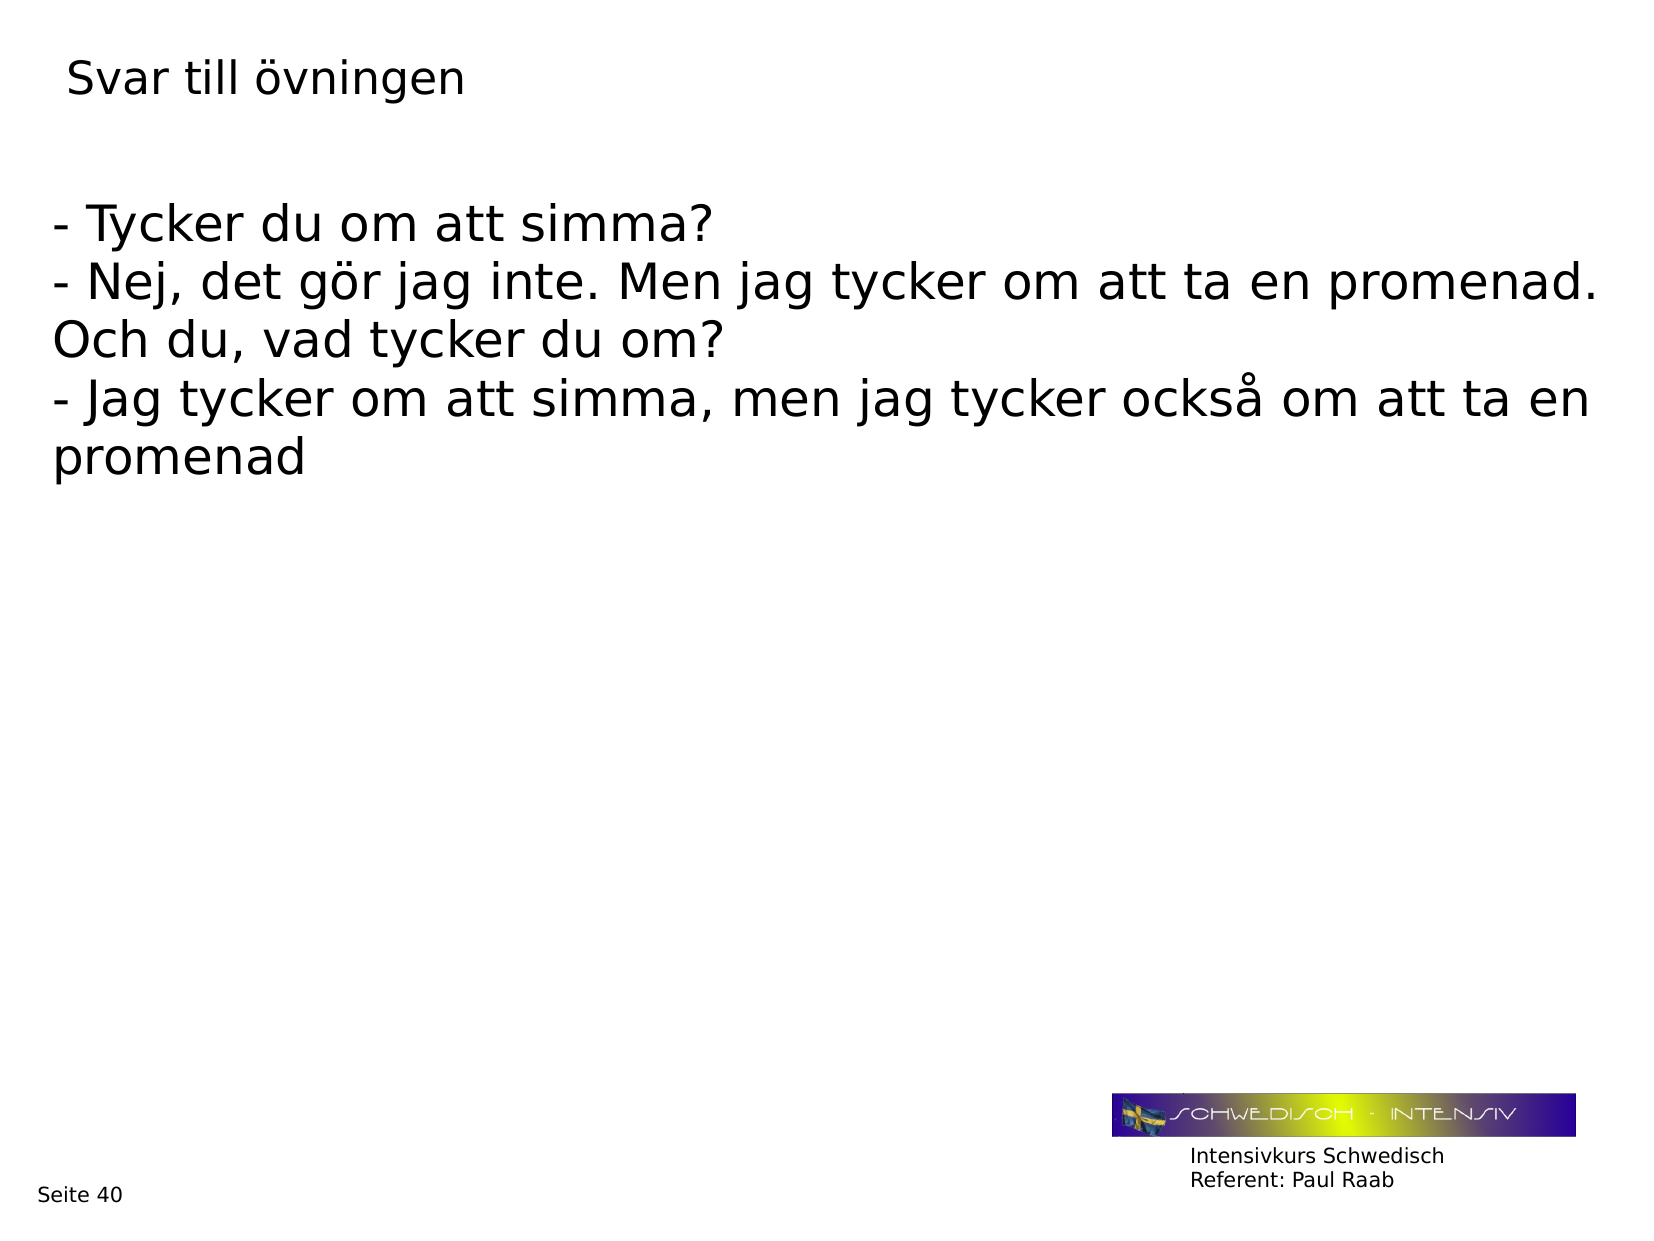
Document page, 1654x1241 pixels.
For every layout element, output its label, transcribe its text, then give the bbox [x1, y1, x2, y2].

text_box - Tycker du om att simma? - Nej, det gör jag inte. Men jag tycker om att ta en promenad. Och du, vad tycker du om? - Jag tycker om att simma, men jag tycker också om att ta en promenad [37, 187, 1651, 494]
picture [1112, 1093, 1576, 1137]
text_box Svar till övningen [37, 44, 638, 113]
